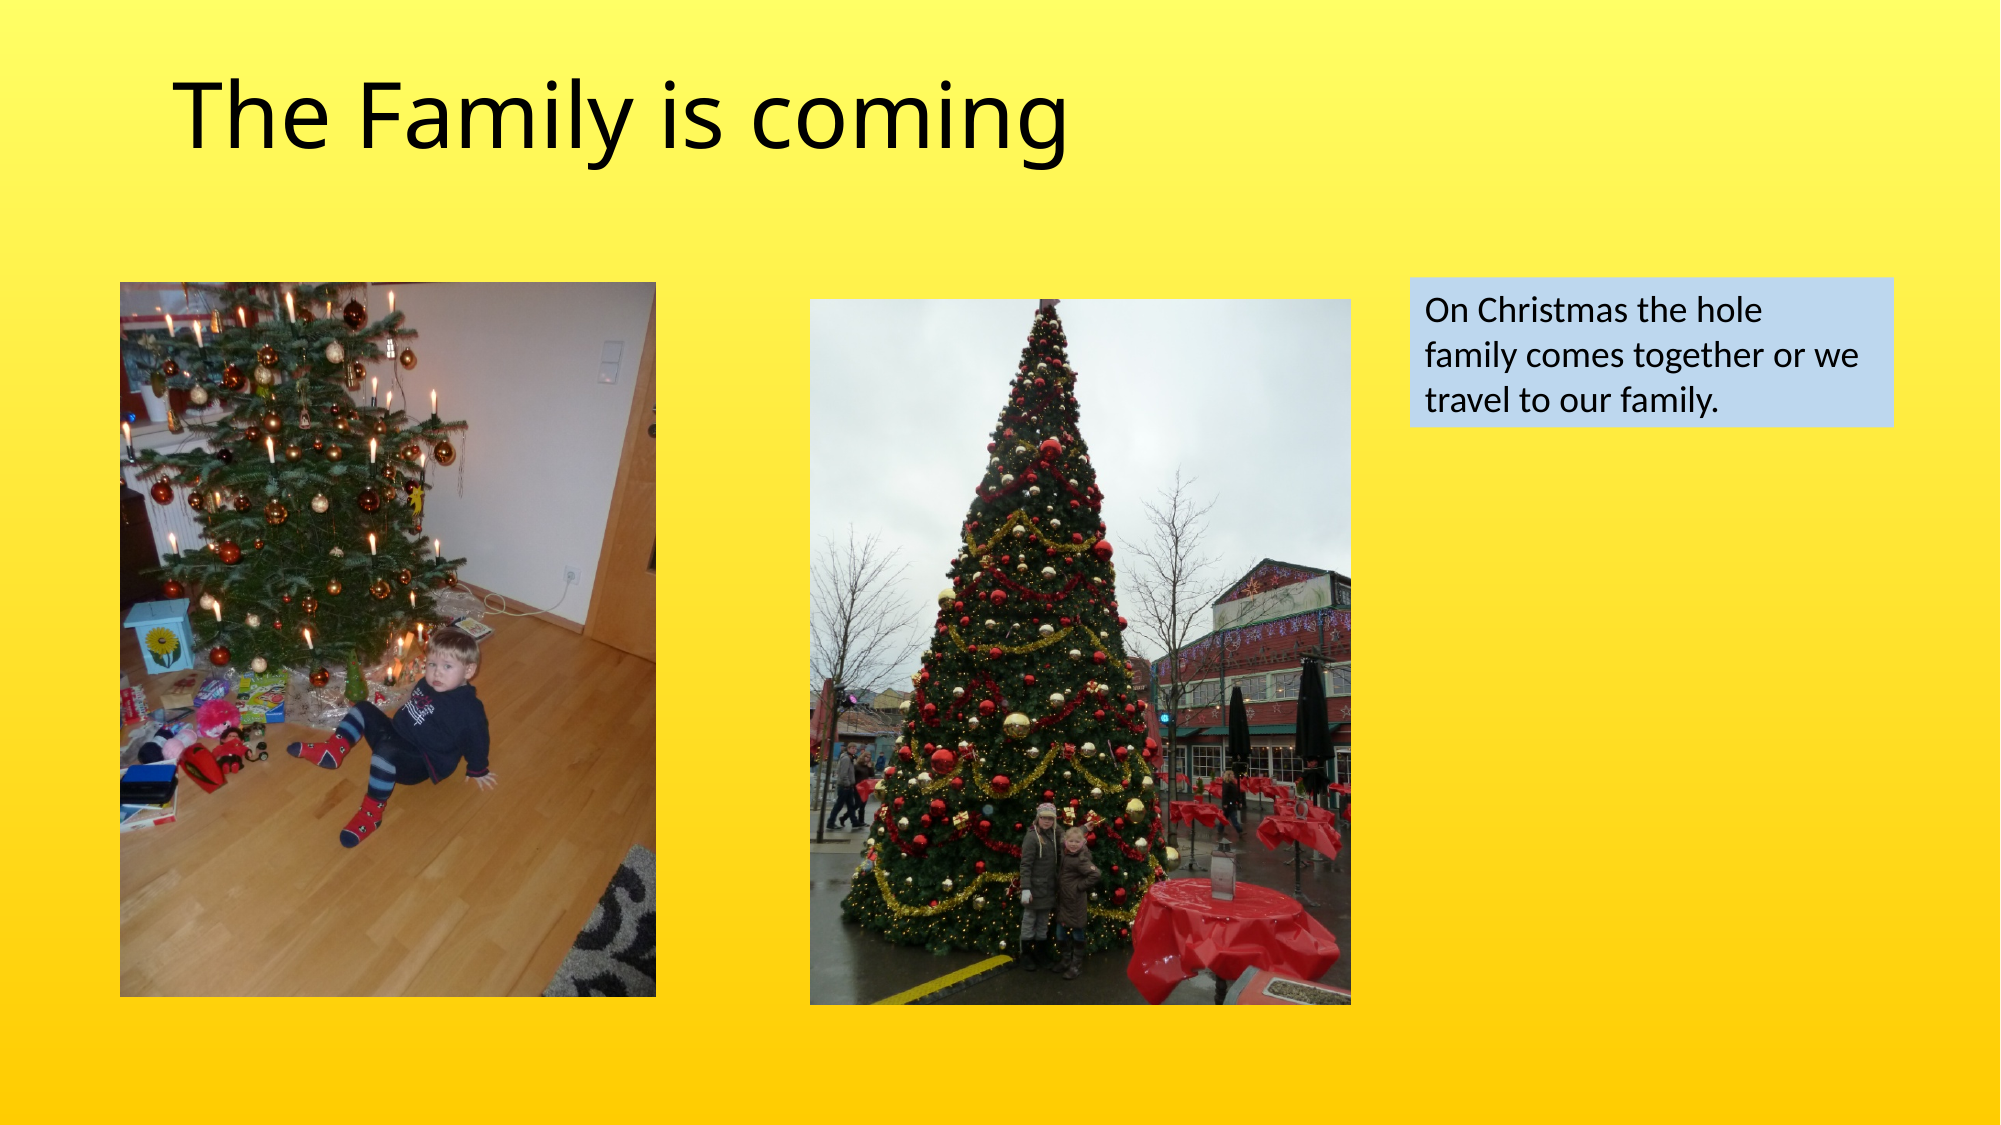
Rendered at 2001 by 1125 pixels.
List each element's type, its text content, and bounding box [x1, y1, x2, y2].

picture [810, 299, 1351, 1005]
title The Family is coming [158, 61, 1884, 280]
text_box On Christmas the hole family comes together or we travel to our family. [1351, 712, 2000, 716]
picture [120, 282, 656, 997]
text_box On Christmas the hole family comes together or we travel to our family. [1410, 277, 1894, 428]
